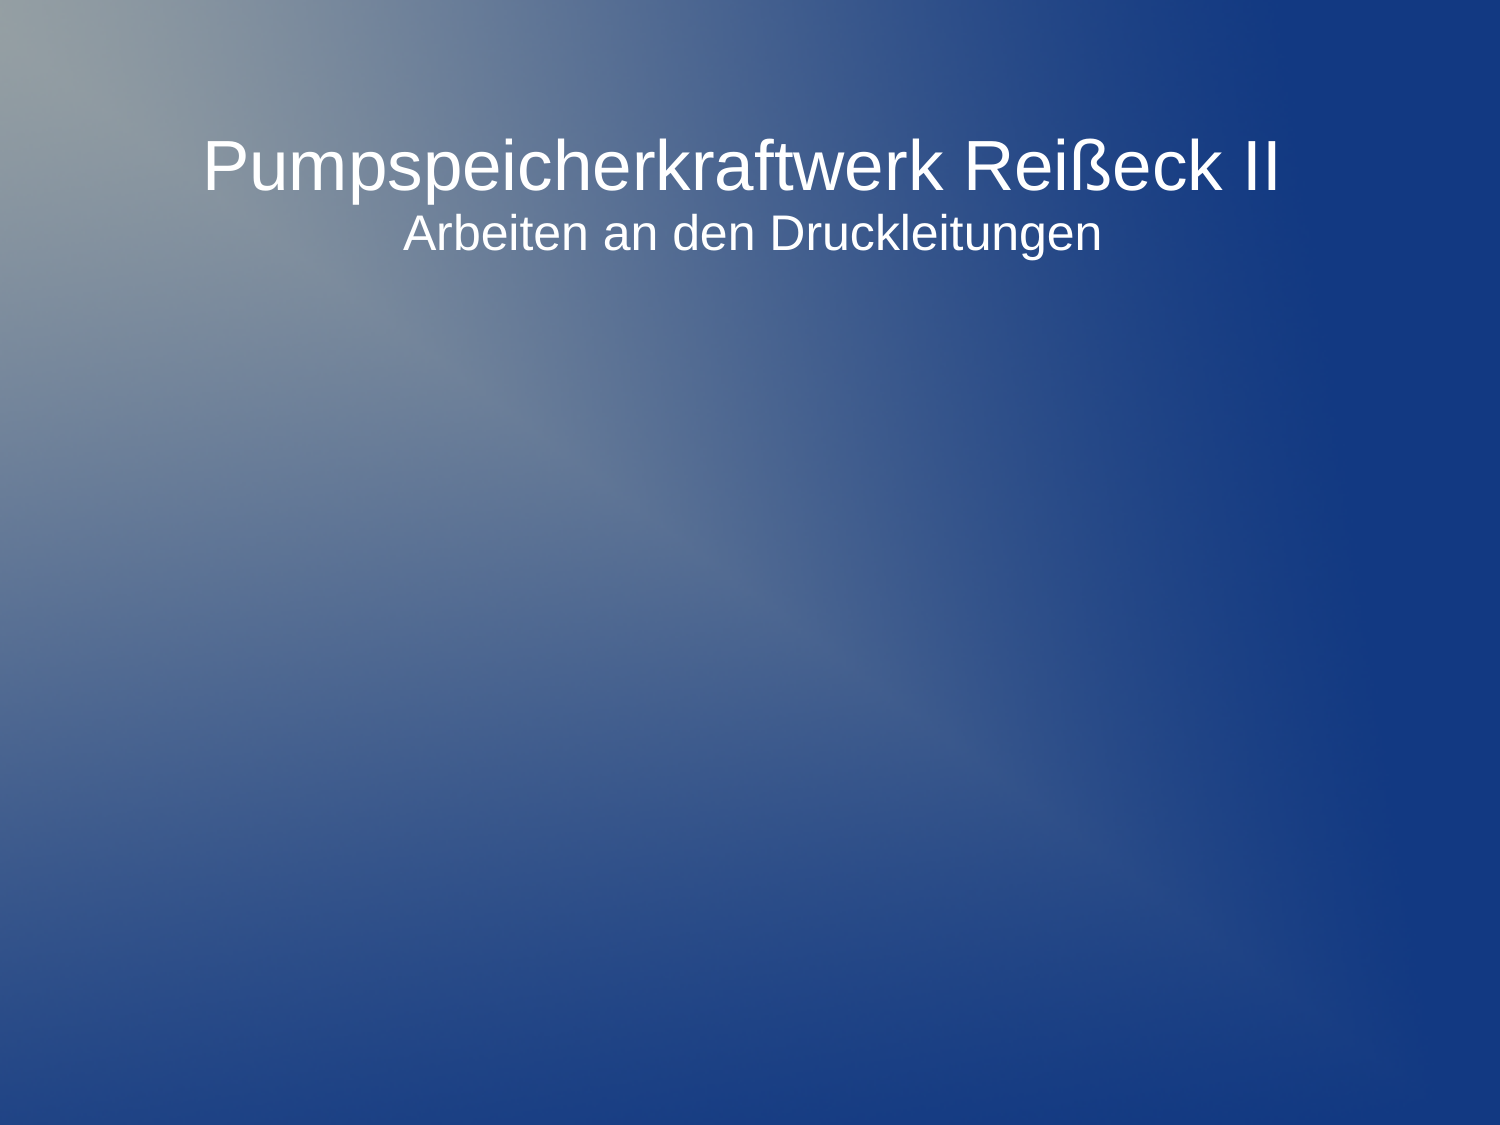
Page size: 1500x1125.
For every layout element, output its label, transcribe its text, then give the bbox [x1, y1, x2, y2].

title Pumpspeicherkraftwerk Reißeck II Arbeiten an den Druckleitungen [29, 76, 1477, 312]
picture [0, 0, 1500, 1125]
